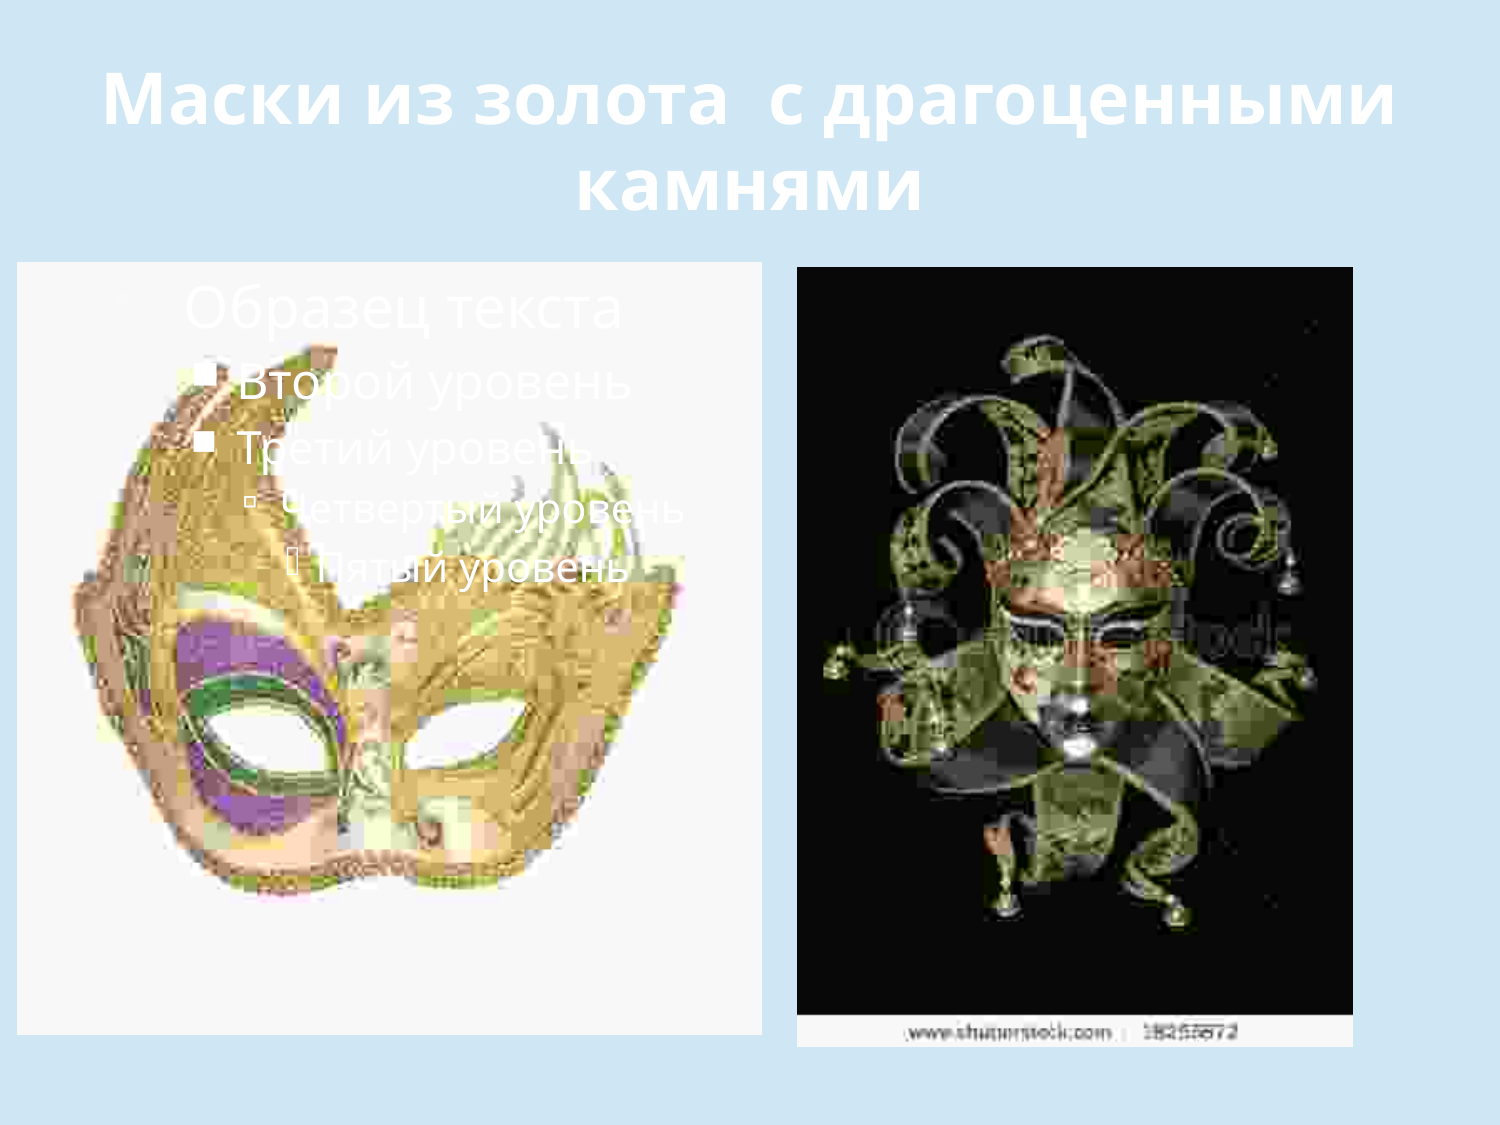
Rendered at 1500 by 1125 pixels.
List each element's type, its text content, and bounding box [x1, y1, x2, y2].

picture [797, 267, 1353, 1047]
picture [17, 262, 762, 1035]
title Маски из золота с драгоценными камнями [75, 45, 1425, 233]
